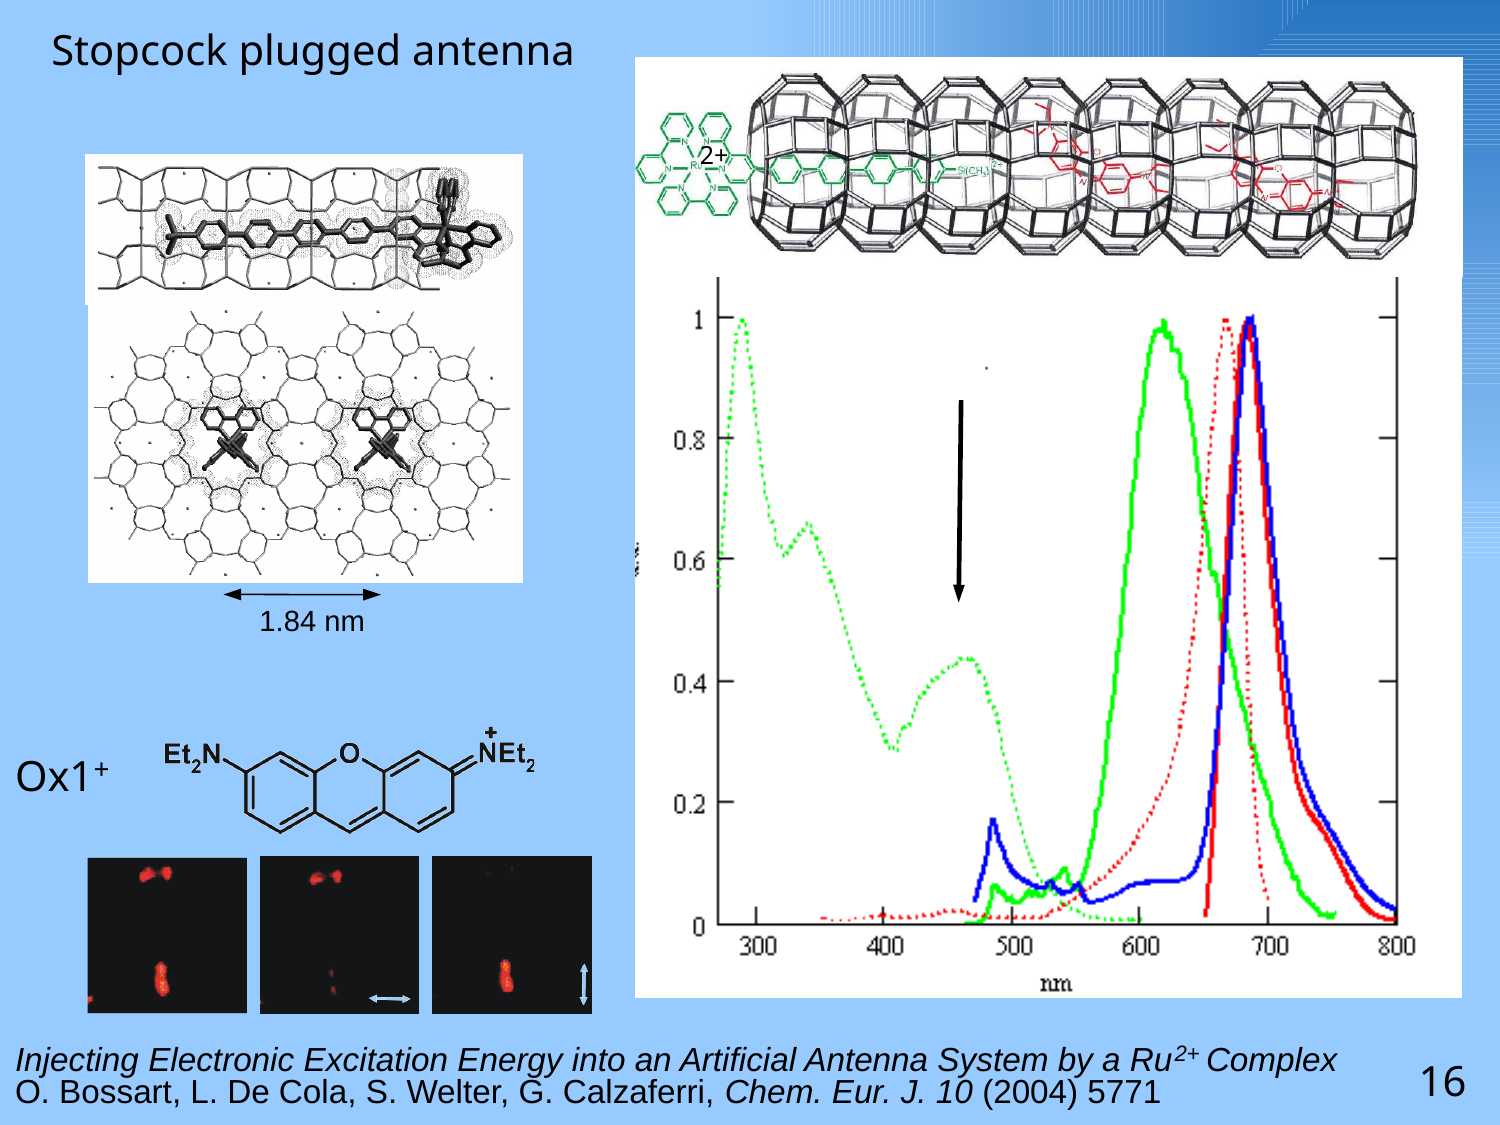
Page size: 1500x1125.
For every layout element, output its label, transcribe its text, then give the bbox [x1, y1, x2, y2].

picture [87, 706, 607, 1015]
text_box 2+ [684, 132, 744, 178]
text_box Ox1+ [0, 742, 125, 808]
text_box [1403, 1046, 1484, 1125]
picture [85, 154, 523, 583]
text_box Stopcock plugged antenna [36, 16, 565, 82]
text_box Injecting Electronic Excitation Energy into an Artificial Antenna System by a Ru2+ Complex O. Bossart, L. De Cola, S. Welter, G. Calzaferri, Chem. Eur. J. 10 (2004) 5771 [0, 1038, 1389, 1119]
picture [635, 57, 1463, 998]
text_box 1.84 nm [203, 594, 386, 641]
